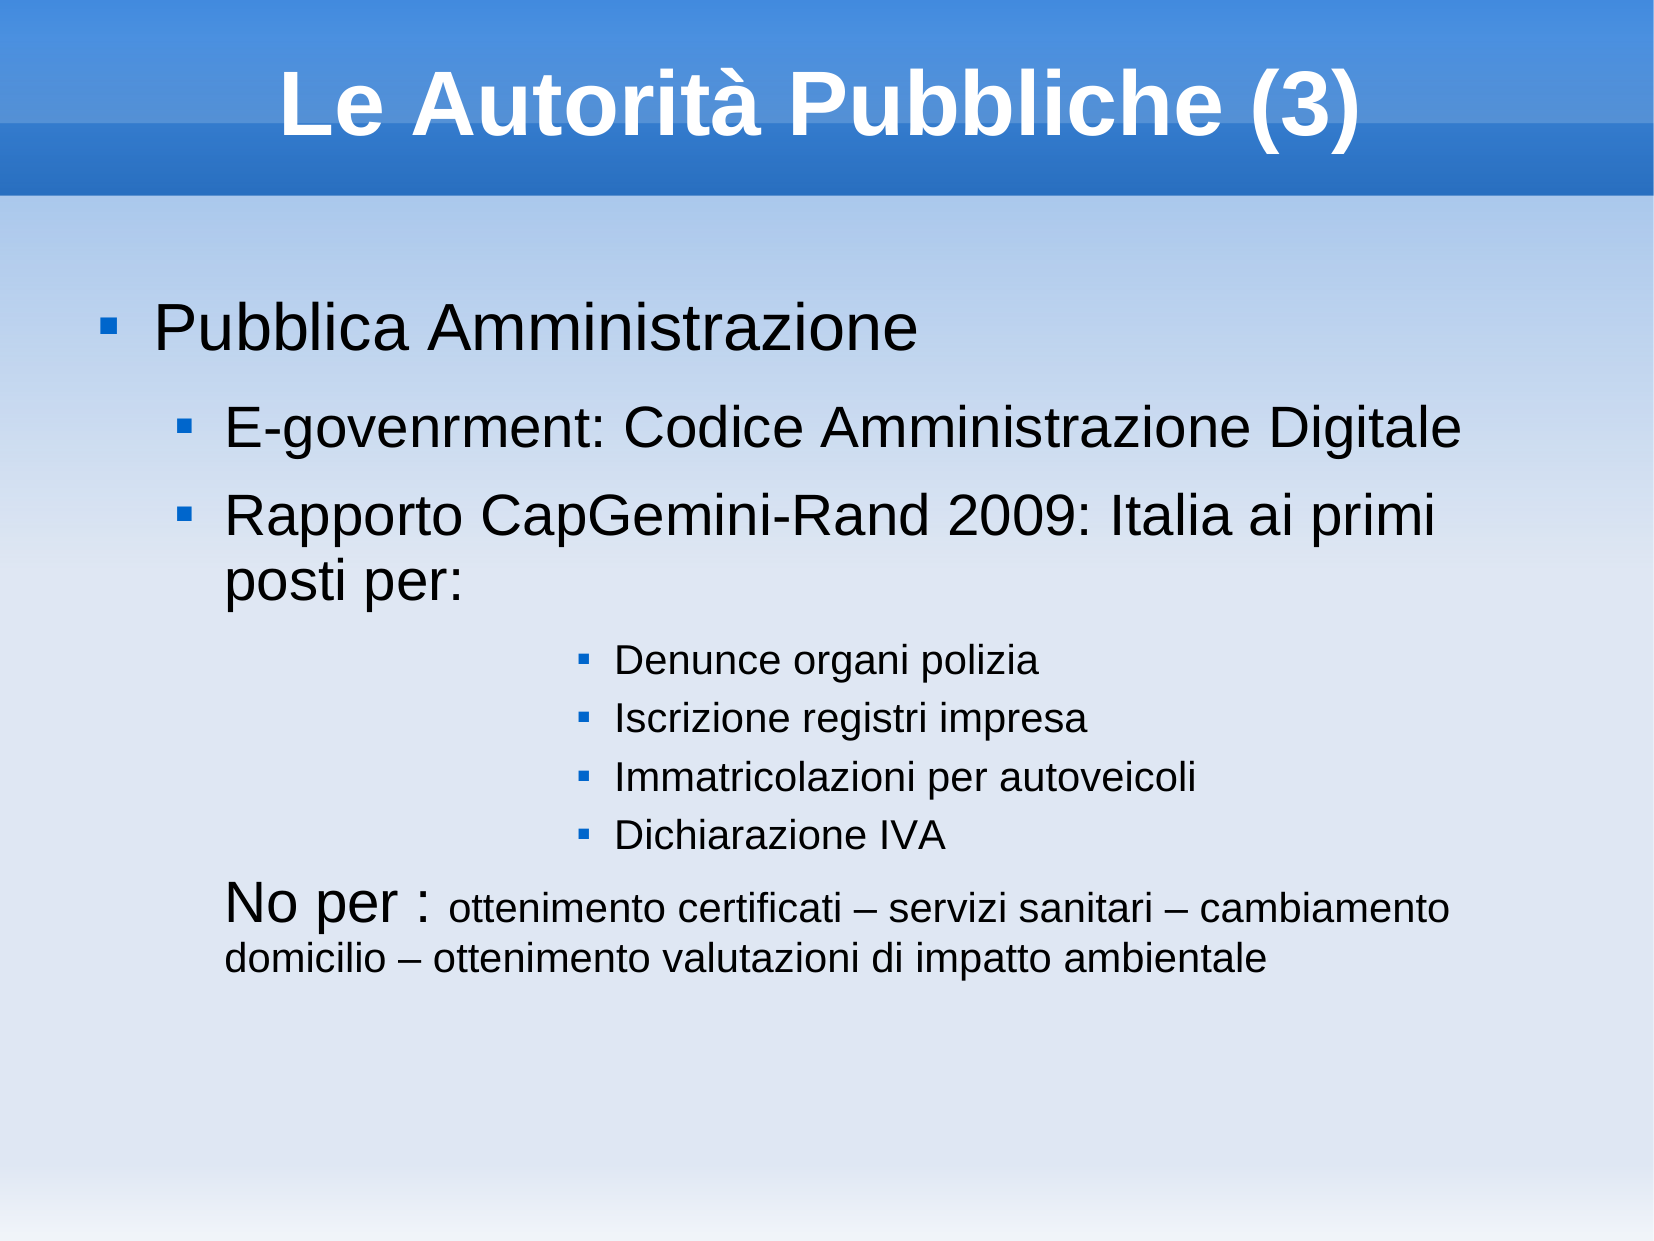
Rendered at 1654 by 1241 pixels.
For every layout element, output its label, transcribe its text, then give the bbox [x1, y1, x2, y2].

title Le Autorità Pubbliche (3) [76, 7, 1565, 200]
picture [0, 0, 1654, 1241]
list Pubblica Amministrazione E-govenrment: Codice Amministrazione Digitale Rapporto CapGemini-Rand 2009: Italia ai primi posti per: Denunce organi polizia Iscrizione registri impresa Immatricolazioni per autoveicoli Dichiarazione IVA No per : ottenimento certificati – servizi sanitari – cambiamento domicilio – ottenimento valutazioni di impatto ambientale [82, 290, 1571, 1094]
